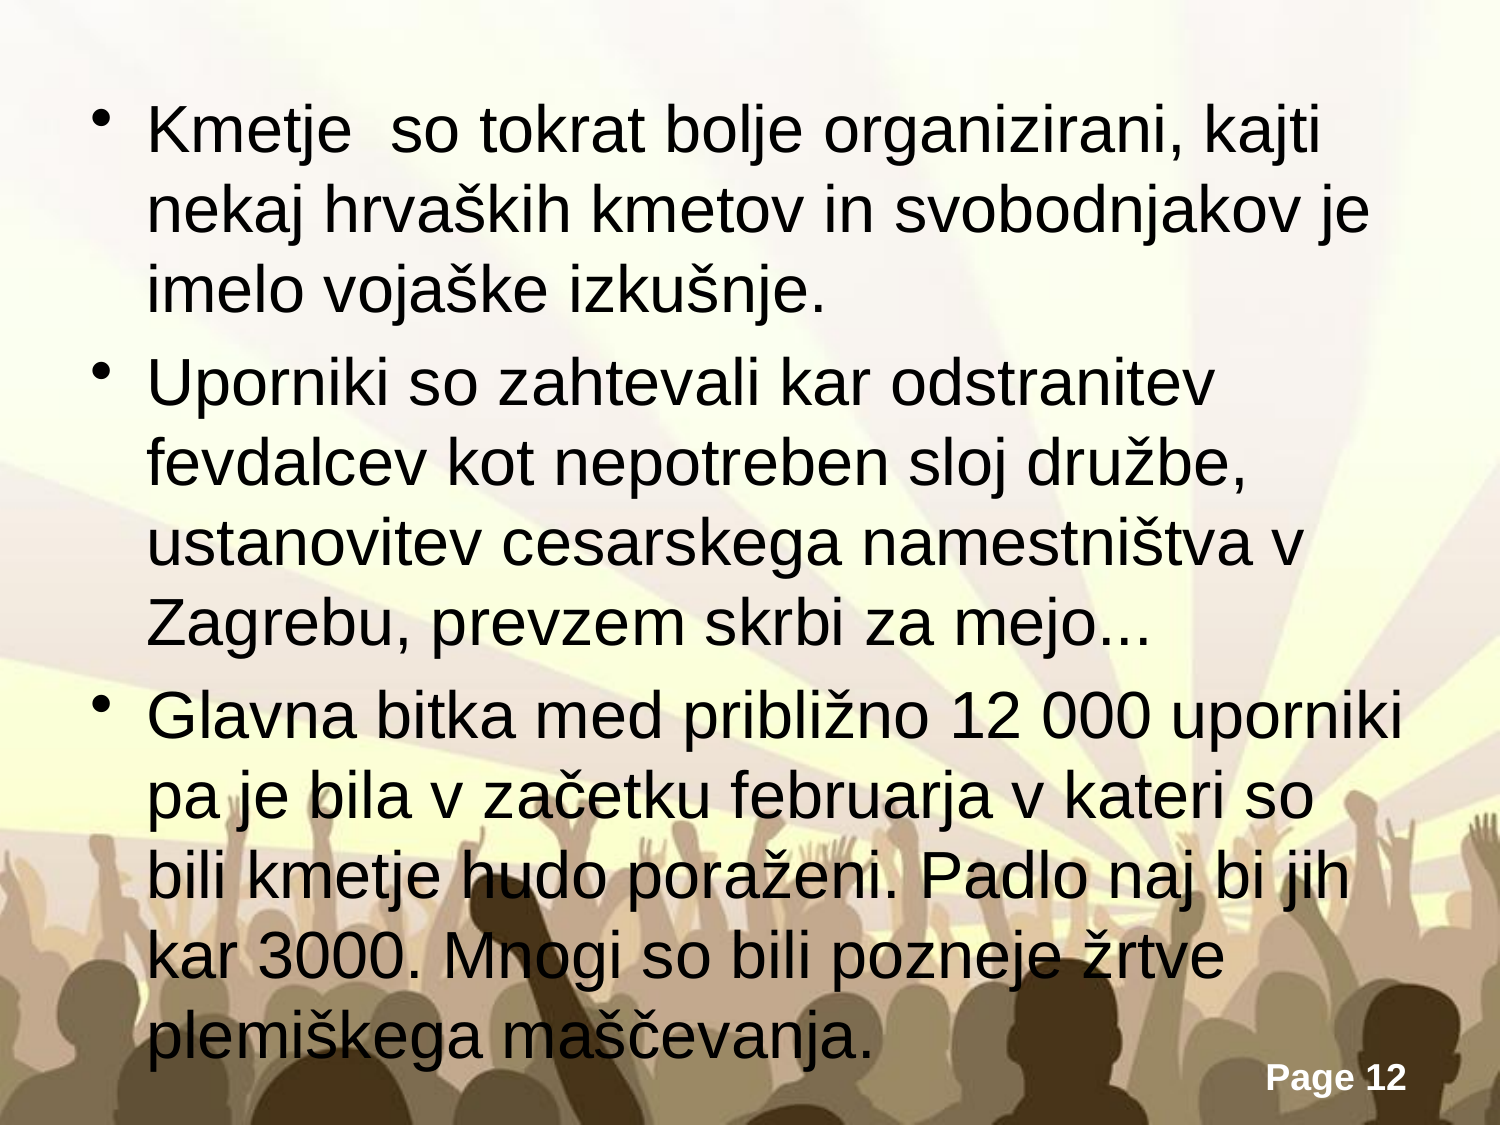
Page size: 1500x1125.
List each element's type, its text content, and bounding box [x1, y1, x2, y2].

list Kmetje so tokrat bolje organizirani, kajti nekaj hrvaških kmetov in svobodnjakov je imelo vojaške izkušnje. Uporniki so zahtevali kar odstranitev fevdalcev kot nepotreben sloj družbe, ustanovitev cesarskega namestništva v Zagrebu, prevzem skrbi za mejo... Glavna bitka med približno 12 000 uporniki pa je bila v začetku februarja v kateri so bili kmetje hudo poraženi. Padlo naj bi jih kar 3000. Mnogi so bili pozneje žrtve plemiškega maščevanja. [75, 78, 1425, 1005]
picture [0, 0, 1500, 1125]
